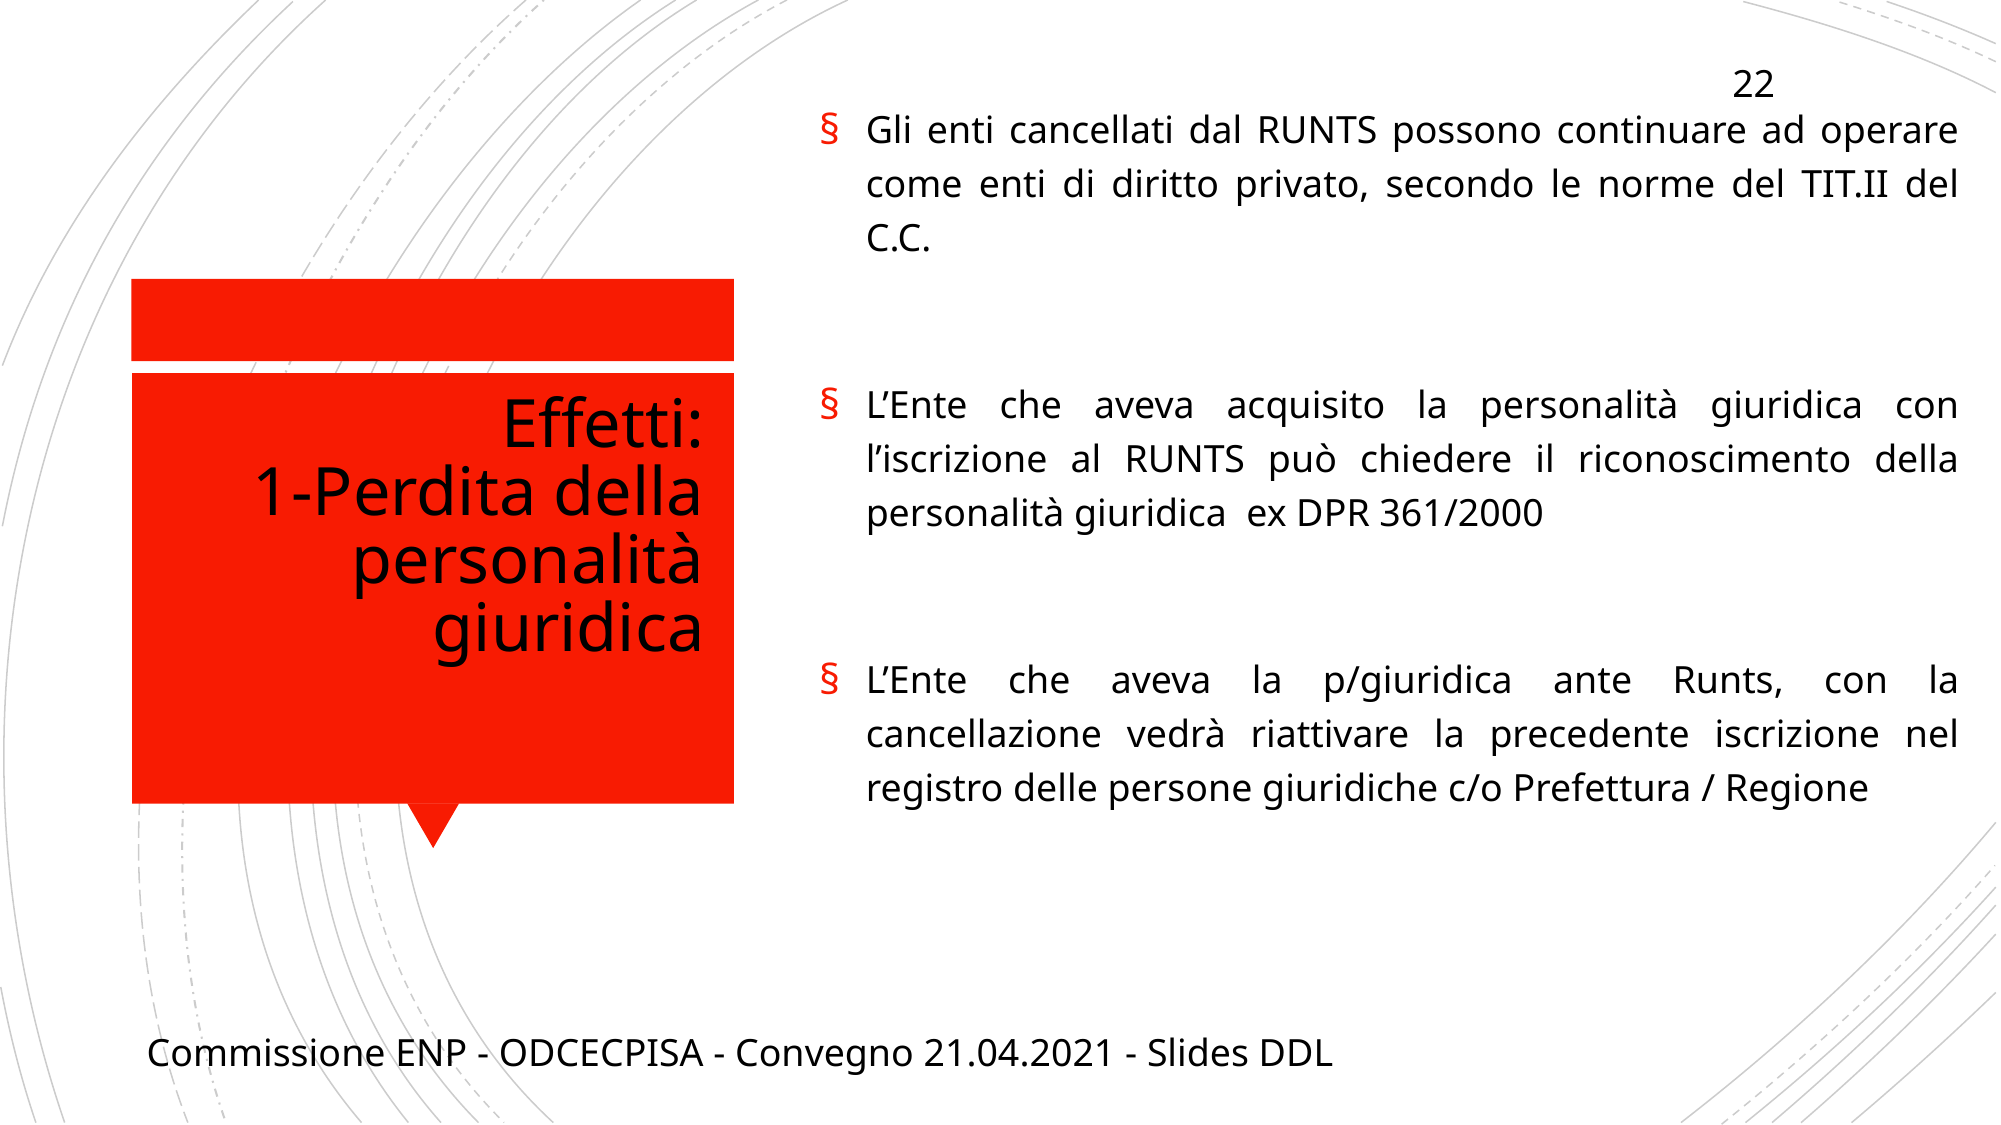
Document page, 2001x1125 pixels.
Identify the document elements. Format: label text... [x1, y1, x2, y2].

footer Commissione ENP - ODCECPISA - Convegno 21.04.2021 - Slides DDL [131, 1021, 1869, 1074]
title Effetti: 1-Perdita della personalità giuridica [145, 385, 720, 789]
list Gli enti cancellati dal RUNTS possono continuare ad operare come enti di diritto privato, secondo le norme del TIT.II del C.C. L’Ente che aveva acquisito la personalità giuridica con l’iscrizione al RUNTS può chiedere il riconoscimento della personalità giuridica ex DPR 361/2000 L’Ente che aveva la p/giuridica ante Runts, con la cancellazione vedrà riattivare la precedente iscrizione nel registro delle persone giuridiche c/o Prefettura / Regione [753, 15, 1975, 1114]
slide_number <numero> [1717, 52, 1868, 105]
